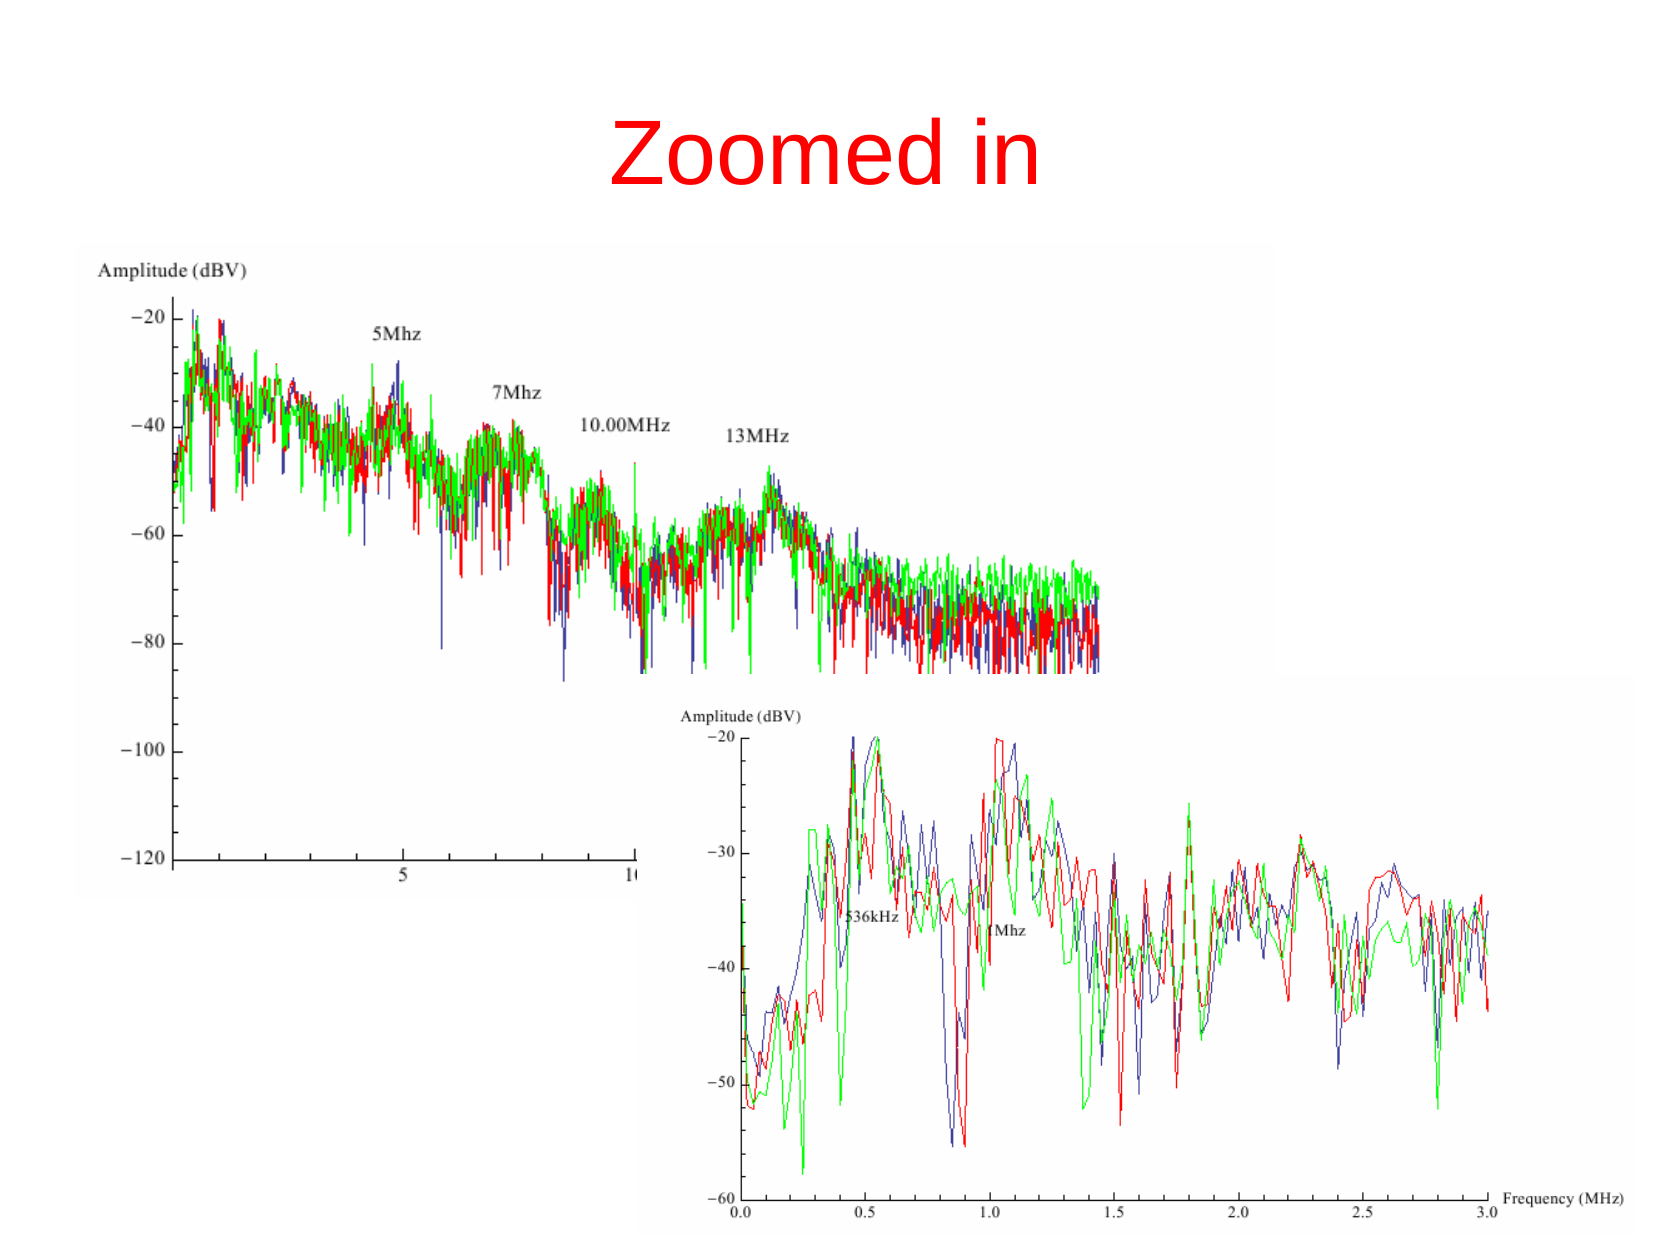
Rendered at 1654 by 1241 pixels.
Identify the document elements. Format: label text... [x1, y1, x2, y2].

picture [75, 243, 1635, 1235]
title Zoomed in [82, 49, 1571, 257]
